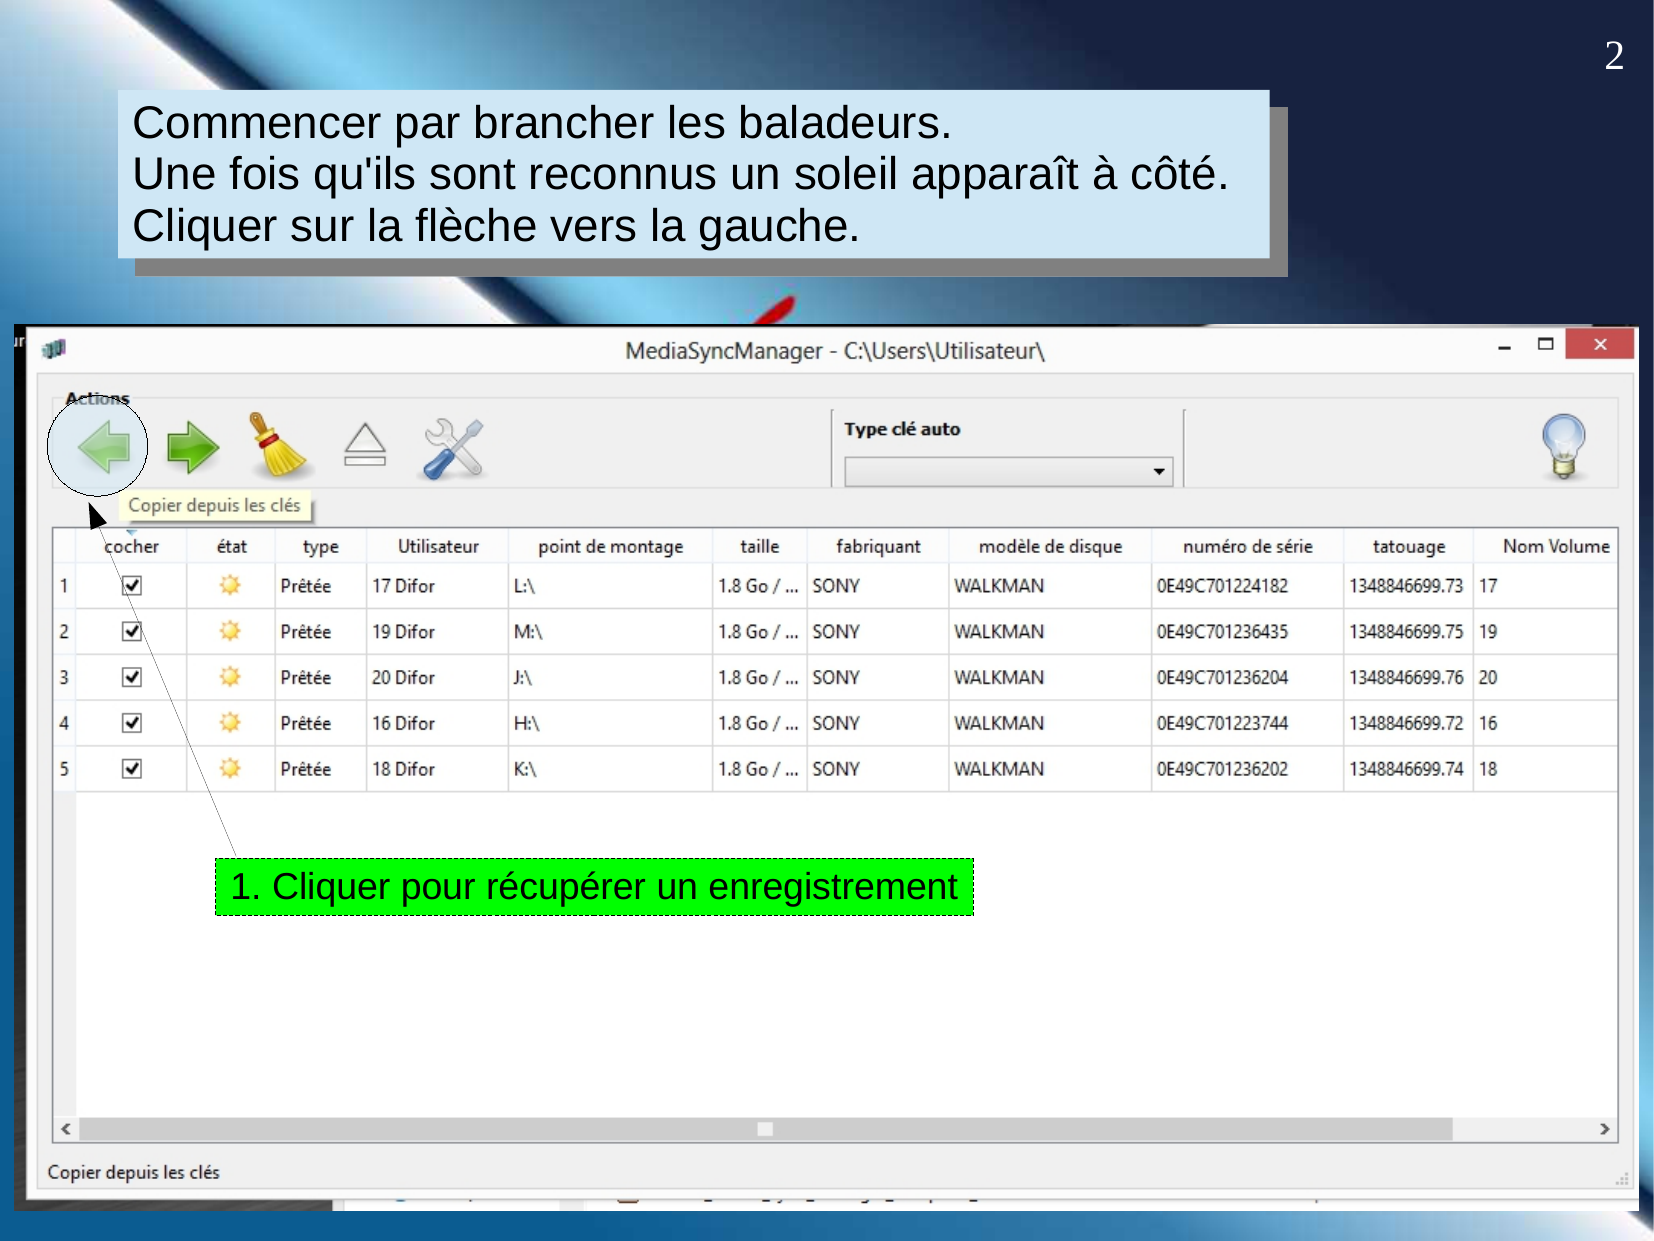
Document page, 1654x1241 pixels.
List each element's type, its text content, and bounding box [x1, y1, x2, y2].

text_box 1. Cliquer pour récupérer un enregistrement [215, 858, 974, 916]
text_box [47, 395, 148, 497]
picture [0, 0, 1654, 1241]
text_box Commencer par brancher les baladeurs. Une fois qu'ils sont reconnus un soleil apparaît à côté. Cliquer sur la flèche vers la gauche. [118, 89, 1270, 258]
